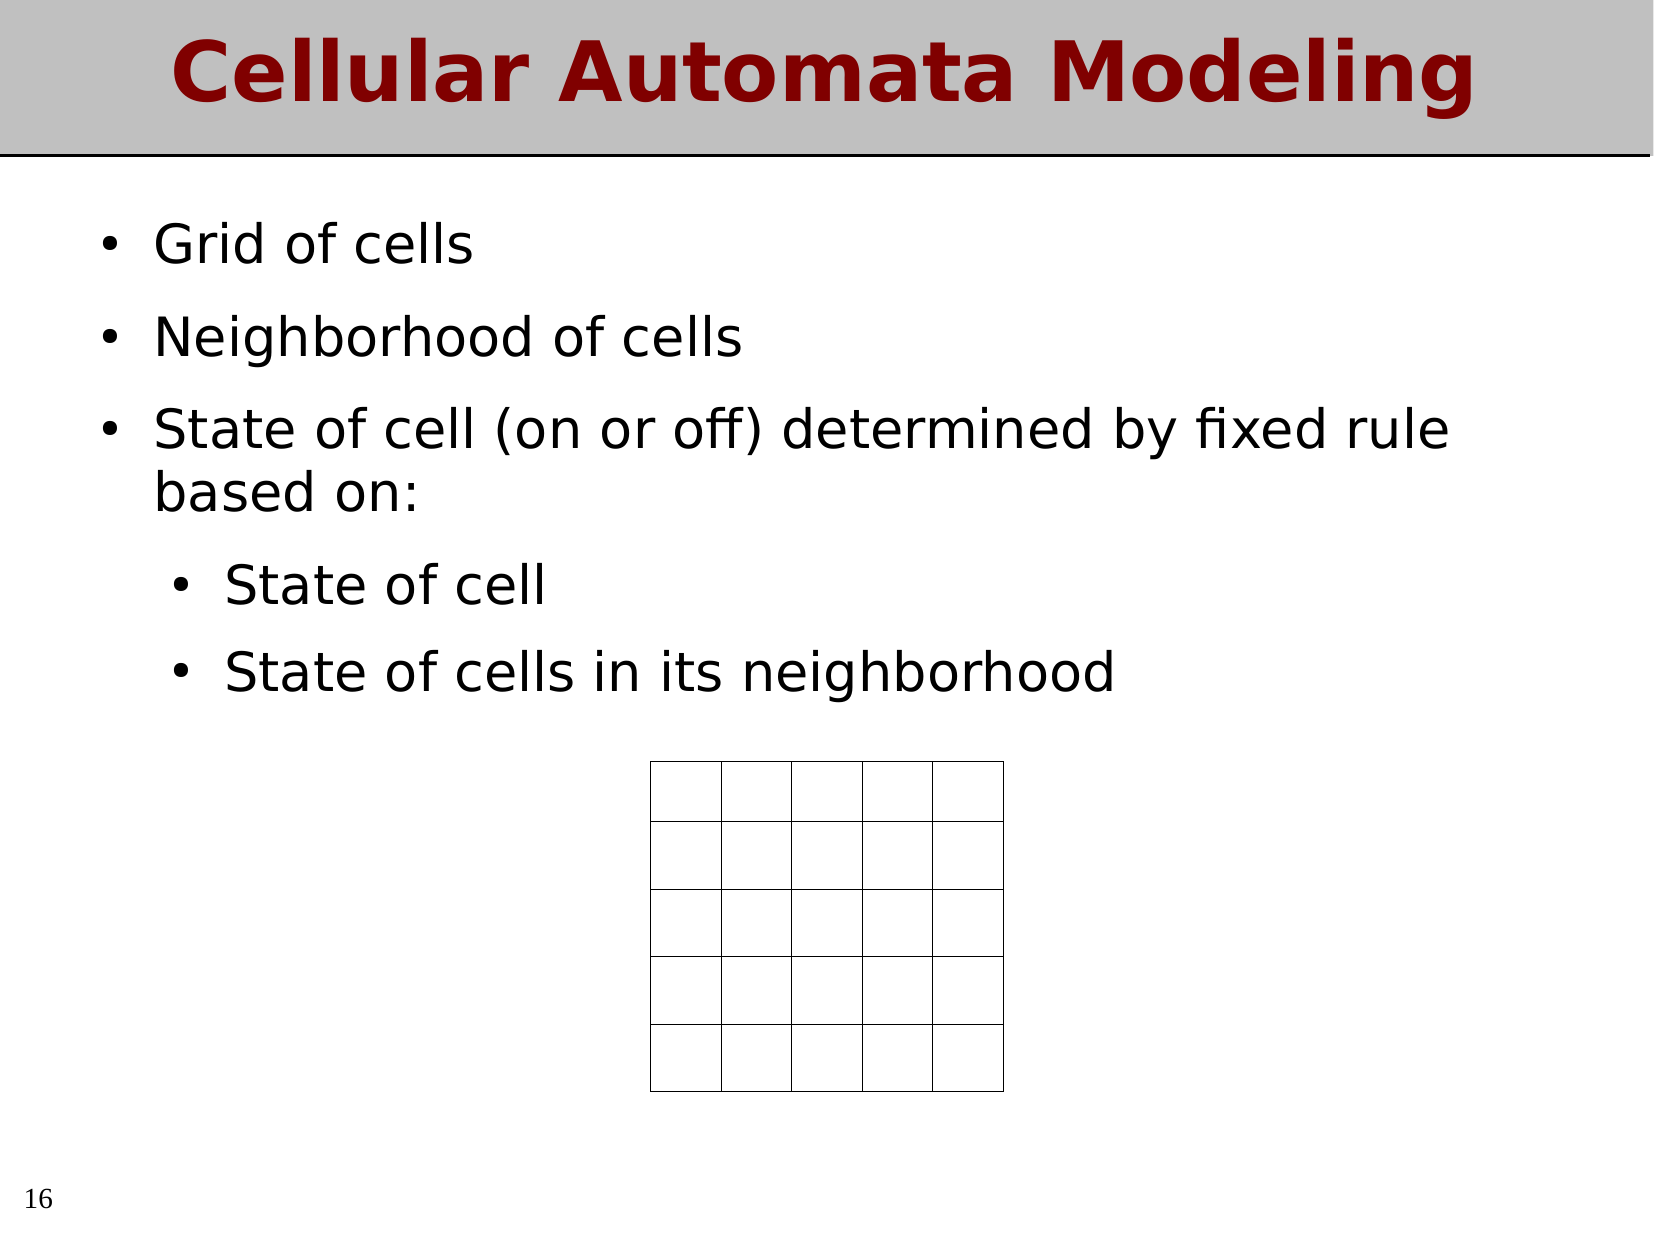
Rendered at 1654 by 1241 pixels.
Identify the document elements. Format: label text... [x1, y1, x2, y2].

text_box Cellular Automata Modeling [0, 24, 1651, 132]
table_cell [651, 822, 721, 889]
table_header [792, 762, 862, 821]
table_cell [933, 1025, 1003, 1091]
table_cell [933, 957, 1003, 1024]
list Grid of cells Neighborhood of cells State of cell (on or off) determined by fixed rule based on: State of cell State of cells in its neighborhood [82, 213, 1571, 933]
table_header [933, 762, 1003, 821]
table_cell [651, 890, 721, 956]
table_cell [722, 1025, 791, 1091]
table_cell [722, 822, 791, 889]
table_header [722, 762, 791, 821]
table_cell [933, 890, 1003, 956]
table_header [863, 762, 932, 821]
table_cell [722, 957, 791, 1024]
table_cell [792, 1025, 862, 1091]
table_cell [651, 957, 721, 1024]
table_cell [651, 1025, 721, 1091]
table_cell [863, 890, 932, 956]
table_cell [722, 890, 791, 956]
table_cell [863, 822, 932, 889]
table_cell [863, 957, 932, 1024]
table_cell [863, 1025, 932, 1091]
table_cell [792, 822, 862, 889]
table_cell [792, 890, 862, 956]
table_cell [792, 957, 862, 1024]
text_box [0, 0, 1654, 156]
table_cell [933, 822, 1003, 889]
table_header [651, 762, 721, 821]
